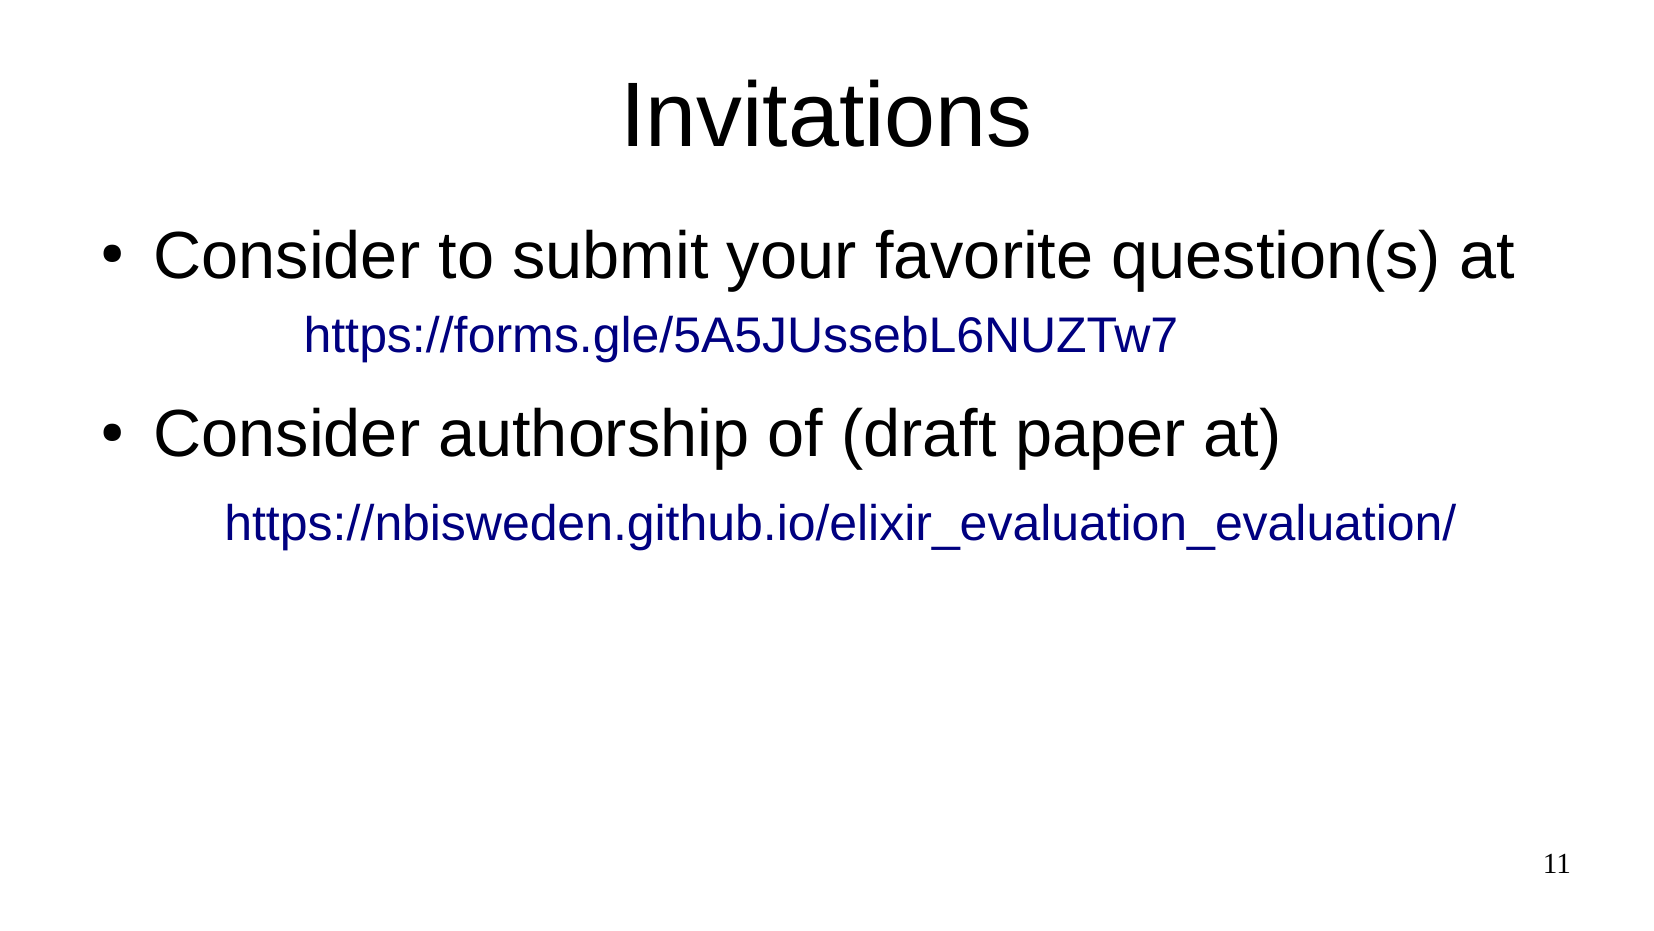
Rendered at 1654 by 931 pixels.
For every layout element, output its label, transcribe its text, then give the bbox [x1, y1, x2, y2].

list Consider to submit your favorite question(s) at https://forms.gle/5A5JUssebL6NUZTw7 Consider authorship of (draft paper at) https://nbisweden.github.io/elixir_evaluation_evaluation/ [82, 217, 1571, 757]
title Invitations [82, 37, 1571, 193]
